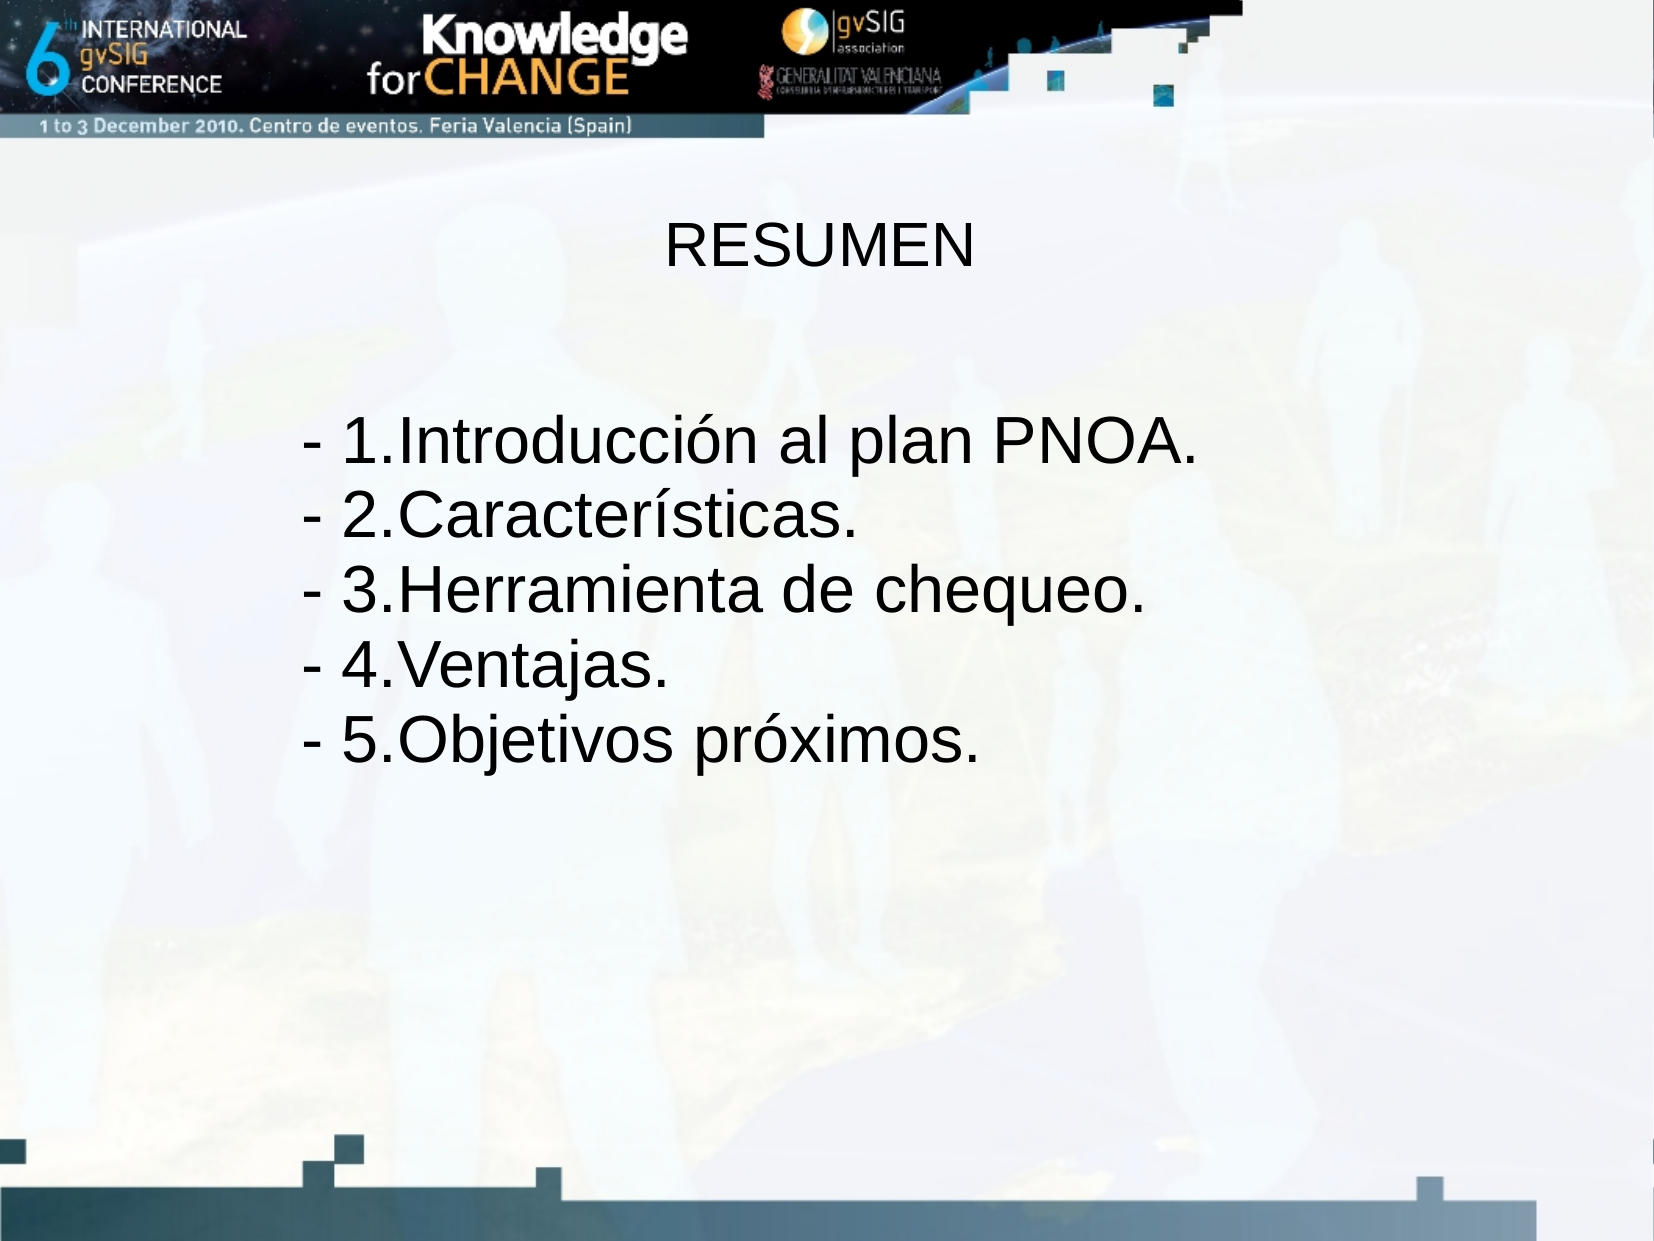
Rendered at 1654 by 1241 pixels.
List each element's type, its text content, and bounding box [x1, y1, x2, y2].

title RESUMEN [76, 193, 1565, 296]
picture [0, 0, 1654, 1241]
subtitle - 1.Introducción al plan PNOA. - 2.Características. - 3.Herramienta de chequeo. - 4.Ventajas. - 5.Objetivos próximos. [265, 354, 1359, 975]
